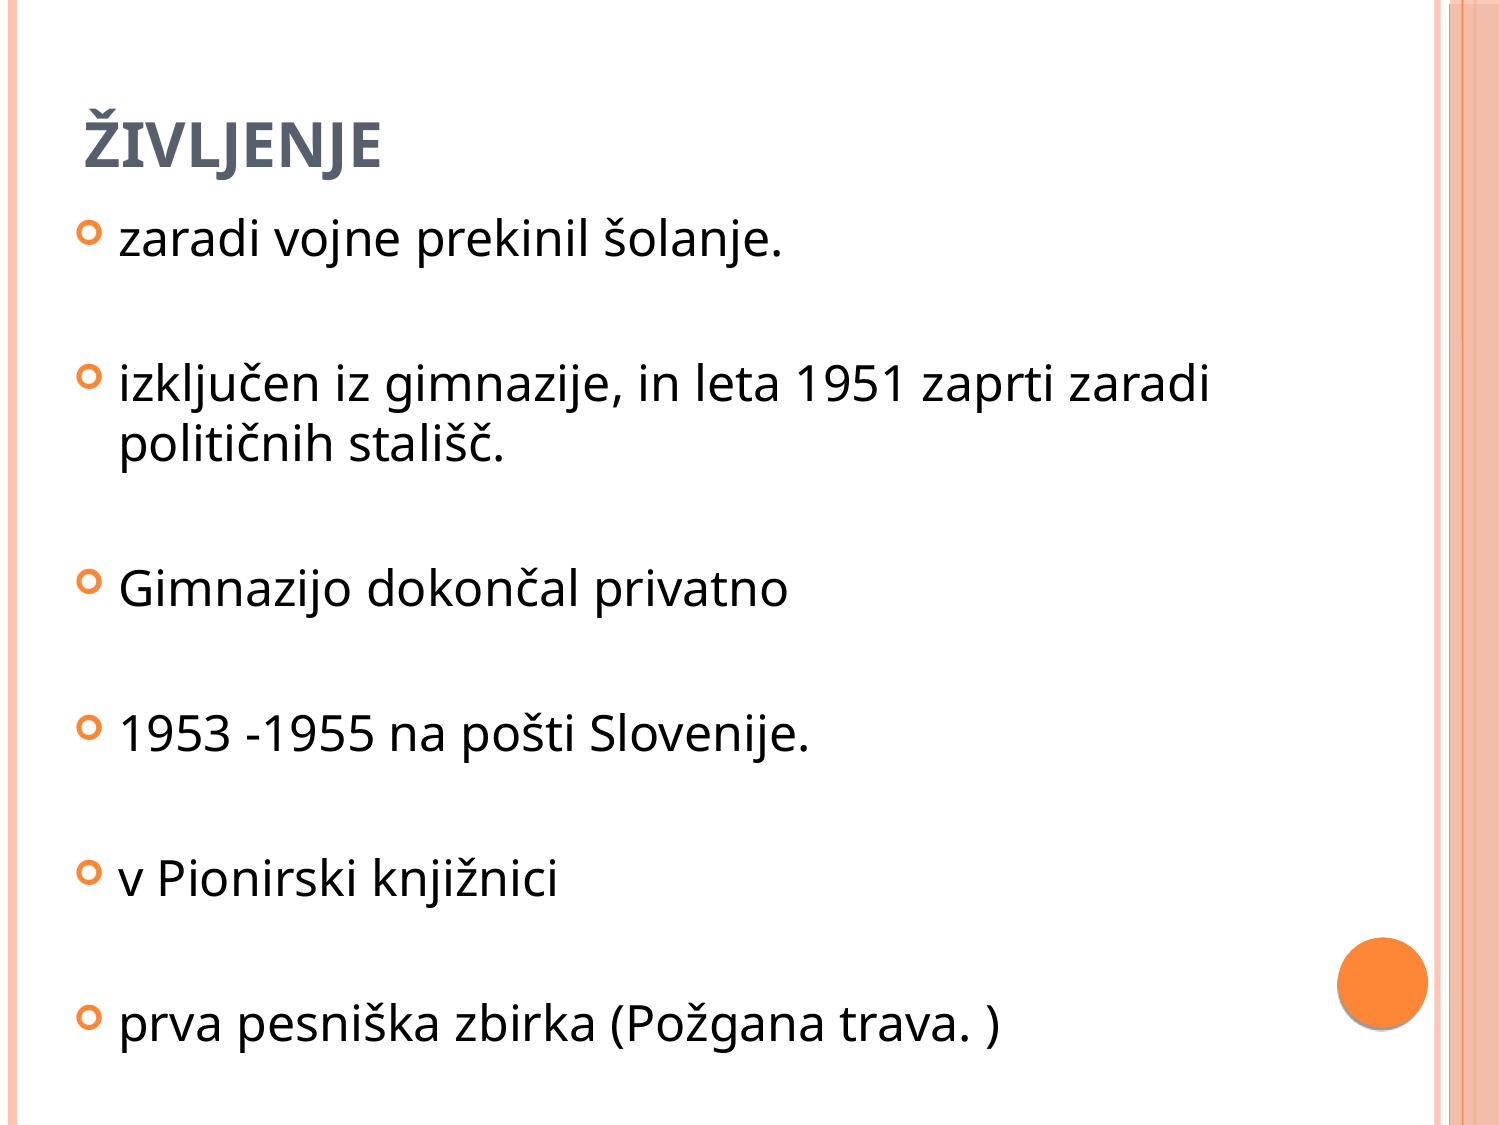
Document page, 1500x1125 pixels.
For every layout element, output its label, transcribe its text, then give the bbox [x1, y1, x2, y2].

list zaradi vojne prekinil šolanje. izključen iz gimnazije, in leta 1951 zaprti zaradi političnih stališč. Gimnazijo dokončal privatno 1953 -1955 na pošti Slovenije. v Pionirski knjižnici prva pesniška zbirka (Požgana trava. ) [58, 199, 1284, 1090]
title ŽIVLJENJE [70, 0, 1296, 188]
